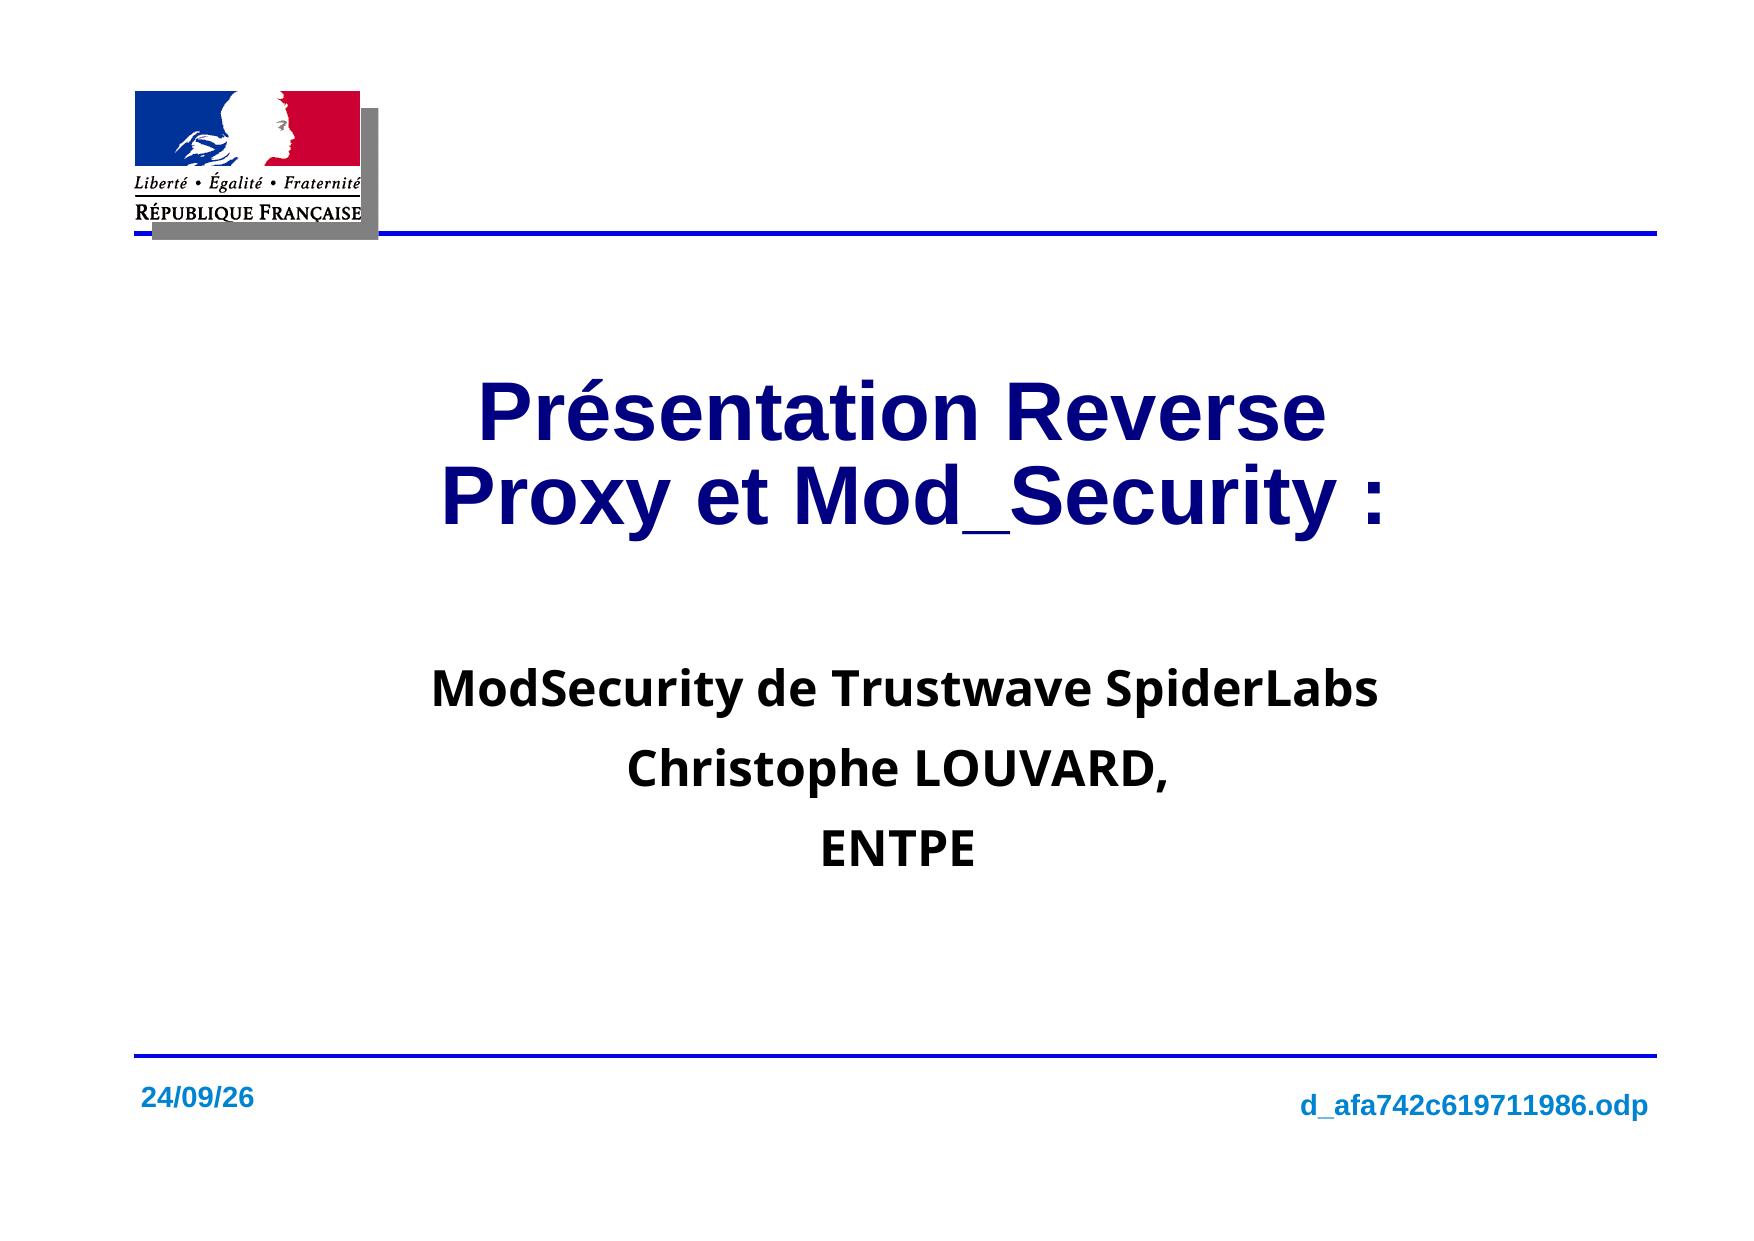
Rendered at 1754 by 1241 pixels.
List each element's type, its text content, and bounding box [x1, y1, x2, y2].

subtitle ModSecurity de Trustwave SpiderLabs Christophe LOUVARD, ENTPE [236, 620, 1574, 917]
title Présentation Reverse Proxy et Mod_Security : [382, 324, 1447, 590]
